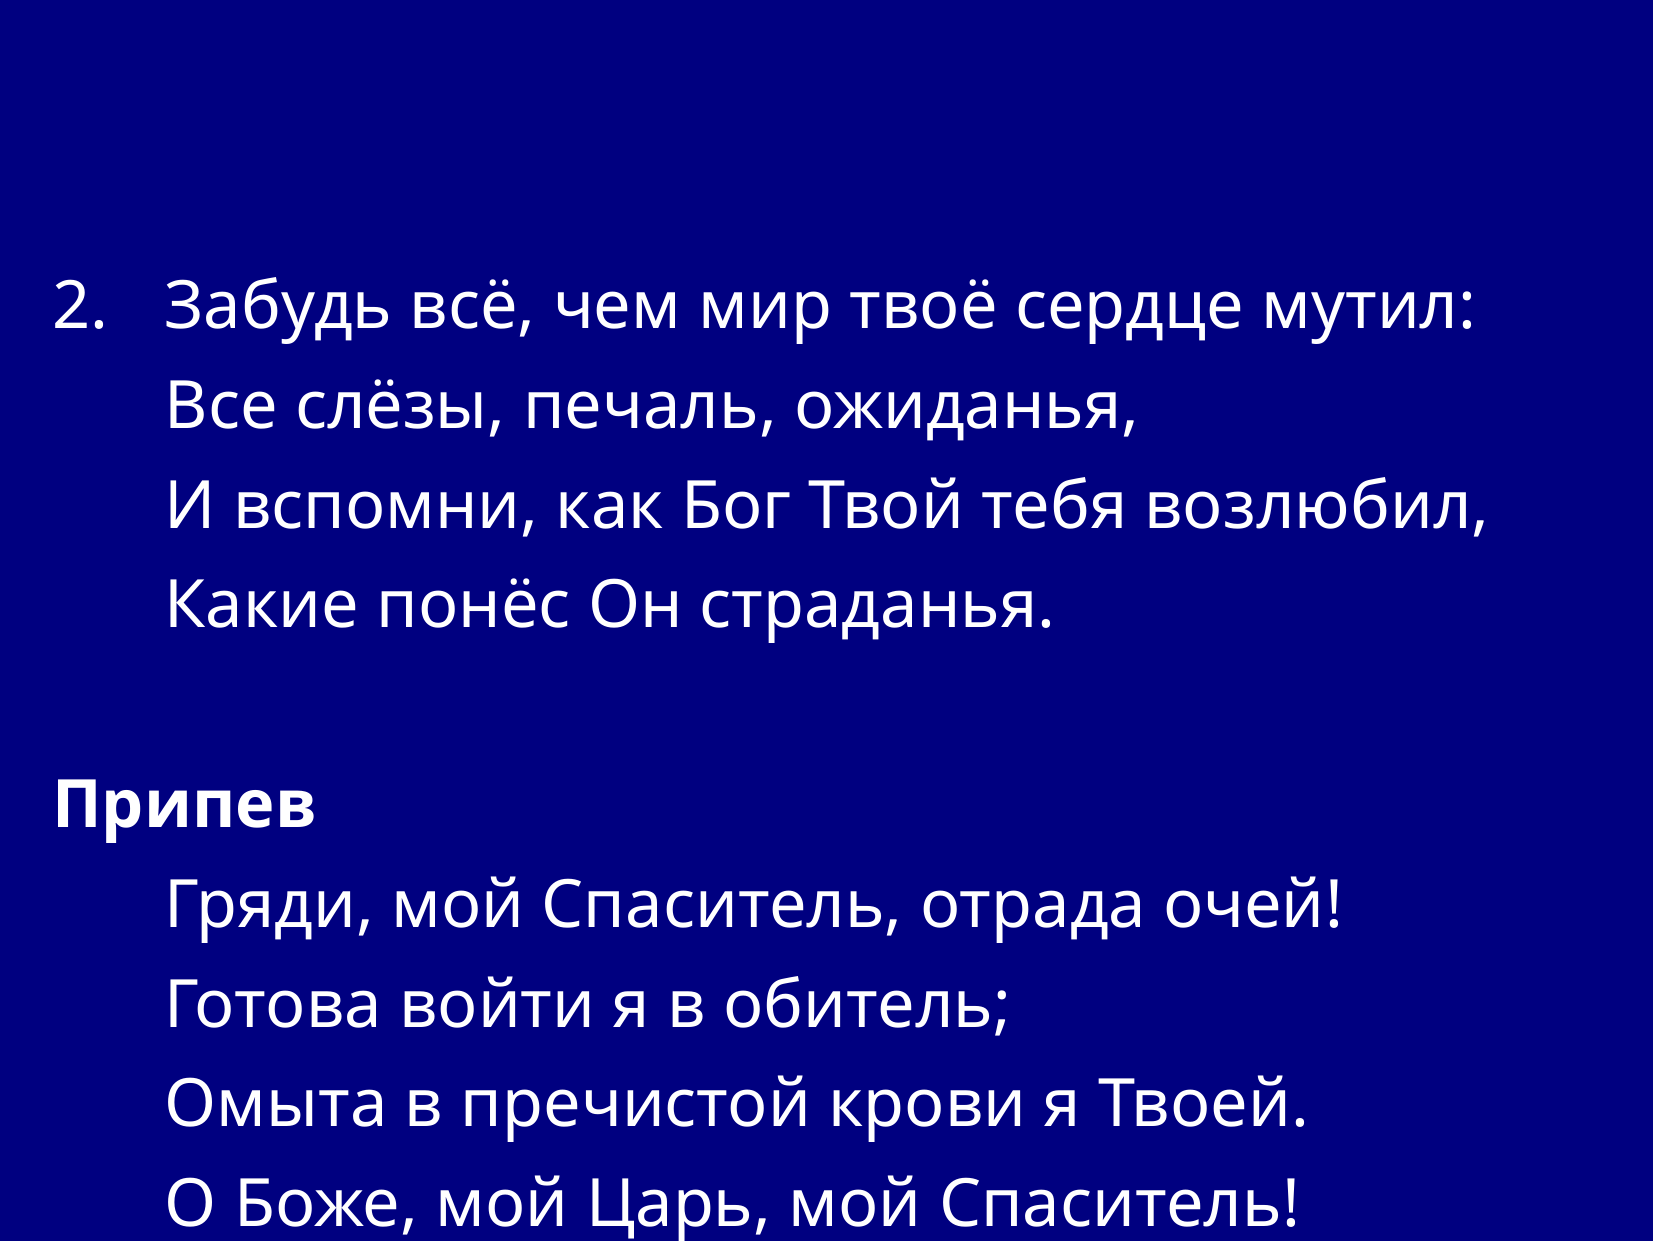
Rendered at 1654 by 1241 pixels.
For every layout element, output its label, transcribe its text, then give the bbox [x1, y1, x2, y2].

text_box 2. Забудь всё, чем мир твоё сердце мутил: Все слёзы, печаль, ожиданья, И вспомни, как Бог Твой тебя возлюбил, Какие понёс Он страданья. Припев Гряди, мой Спаситель, отрада очей! Готова войти я в обитель; Омыта в пречистой крови я Твоей. О Боже, мой Царь, мой Спаситель! [37, 150, 1653, 1163]
